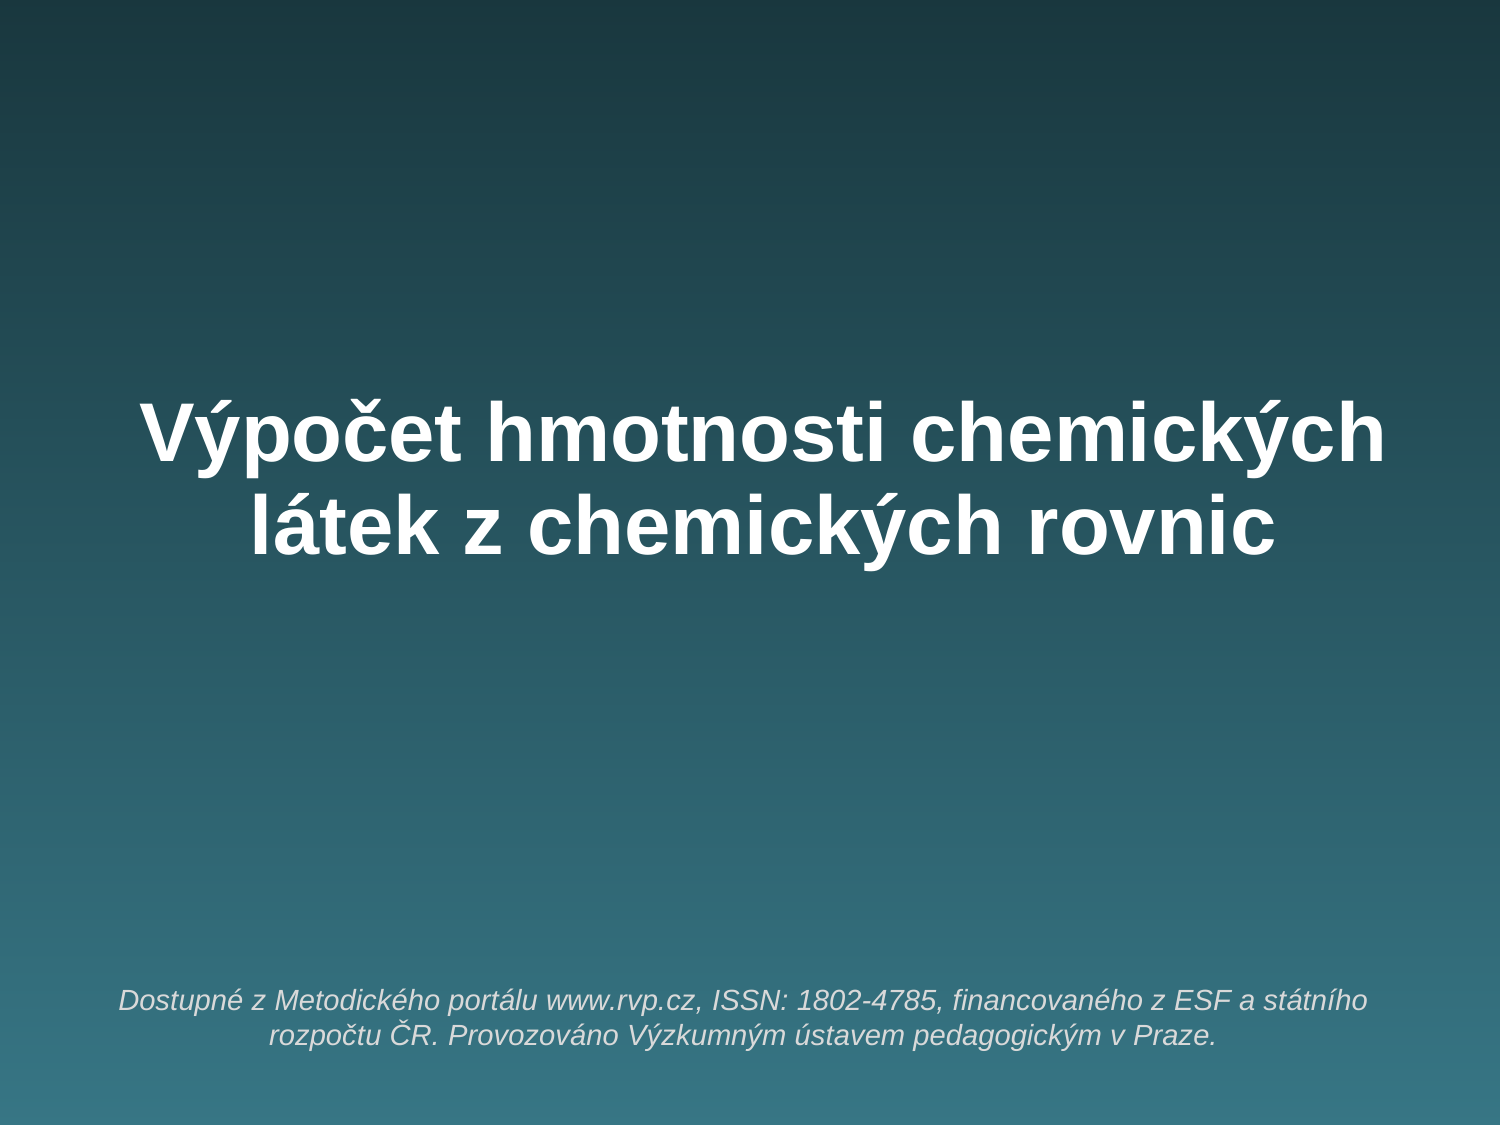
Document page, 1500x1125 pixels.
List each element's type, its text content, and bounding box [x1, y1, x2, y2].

title Výpočet hmotnosti chemických látek z chemických rovnic [88, 371, 1439, 587]
text_box Dostupné z Metodického portálu www.rvp.cz, ISSN: 1802-4785, financovaného z ESF a státního rozpočtu ČR. Provozováno Výzkumným ústavem pedagogickým v Praze. [70, 973, 1419, 1059]
